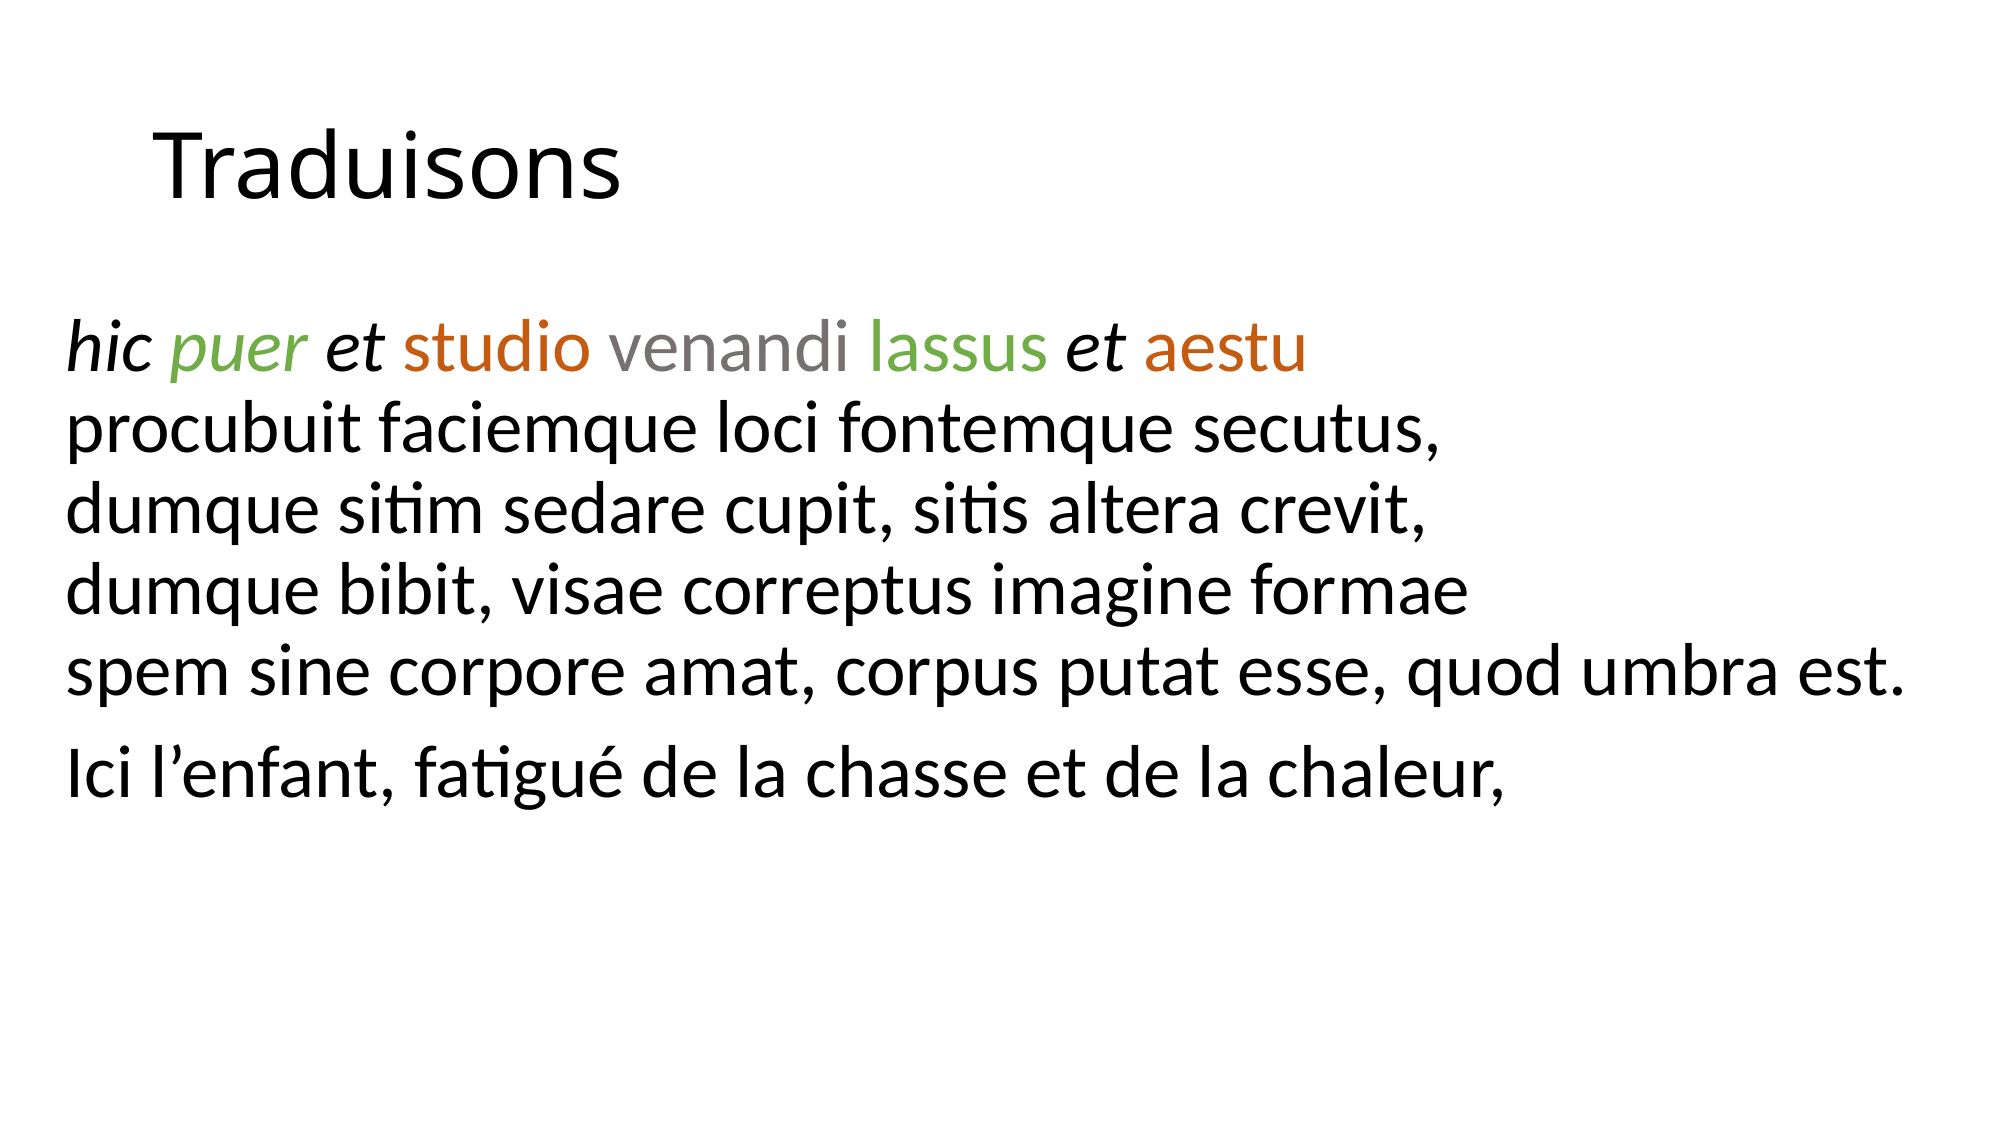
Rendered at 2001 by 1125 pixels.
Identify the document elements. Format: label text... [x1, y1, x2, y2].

list hic puer et studio venandi lassus et aestu procubuit faciemque loci fontemque secutus, dumque sitim sedare cupit, sitis altera crevit, dumque bibit, visae correptus imagine formae spem sine corpore amat, corpus putat esse, quod umbra est. Ici l’enfant, fatigué de la chasse et de la chaleur, [50, 299, 1956, 1014]
title Traduisons [137, 59, 1863, 278]
